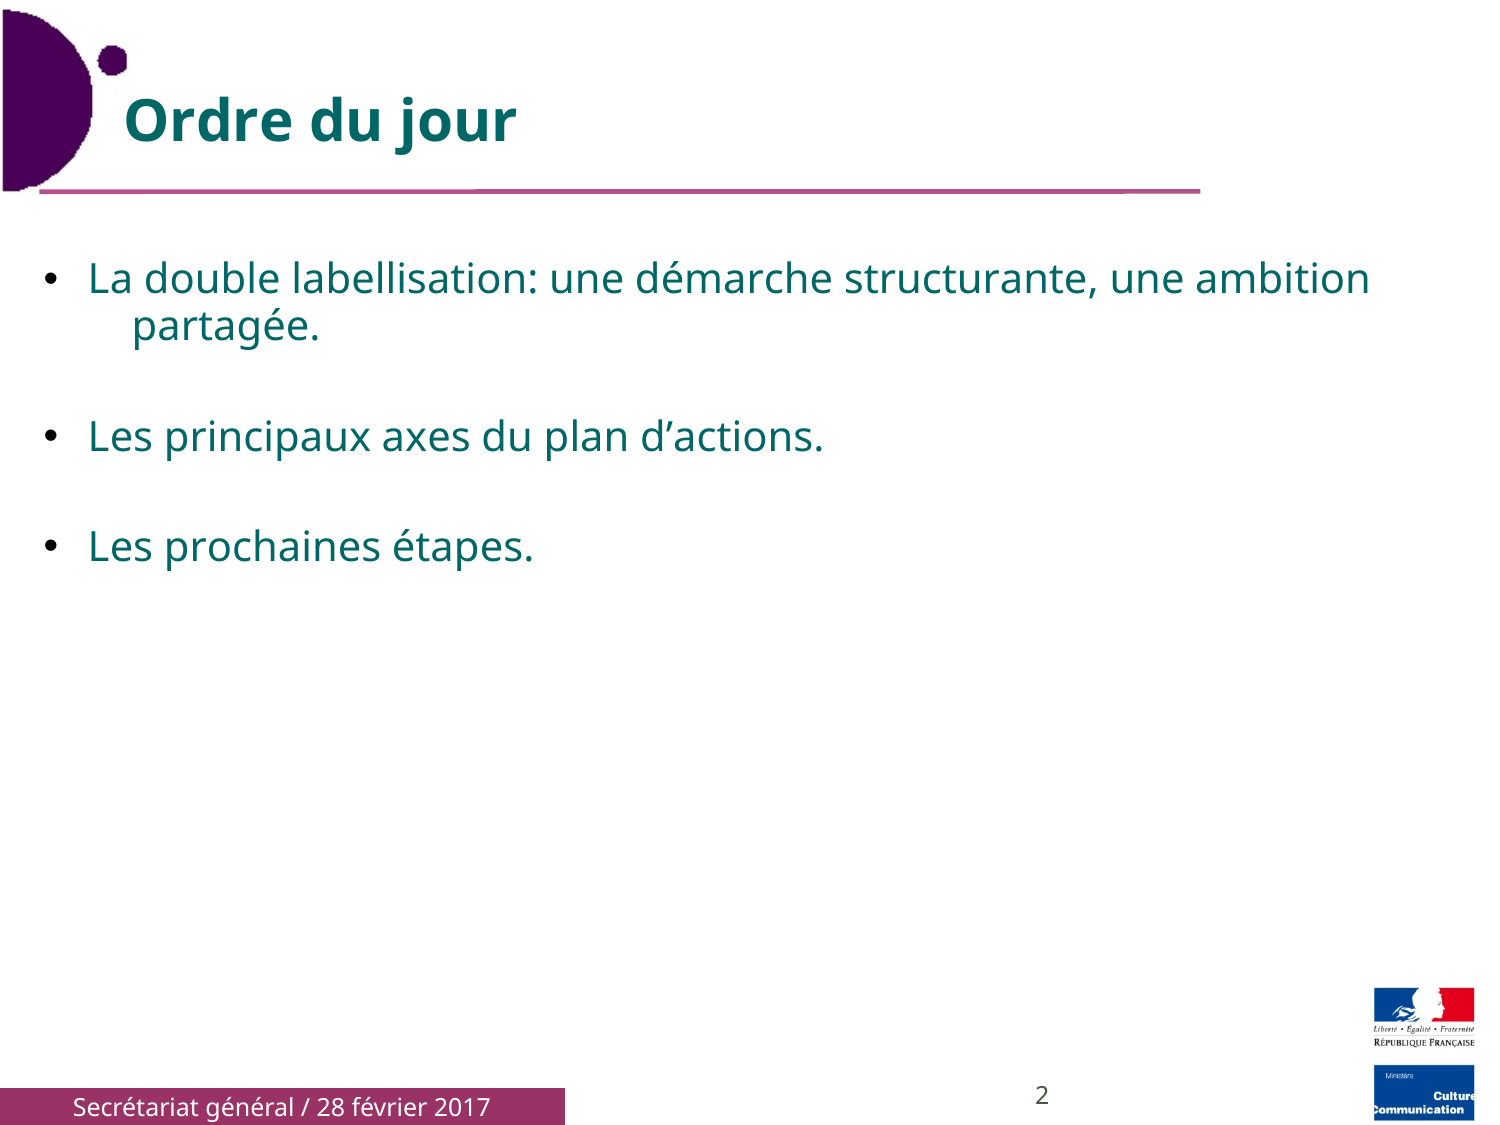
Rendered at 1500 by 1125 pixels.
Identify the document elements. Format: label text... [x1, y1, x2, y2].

title Ordre du jour [108, 32, 1274, 163]
list La double labellisation: une démarche structurante, une ambition partagée. Les principaux axes du plan d’actions. Les prochaines étapes. [28, 247, 1469, 1125]
picture [0, 0, 149, 204]
picture [1469, 979, 1477, 1125]
